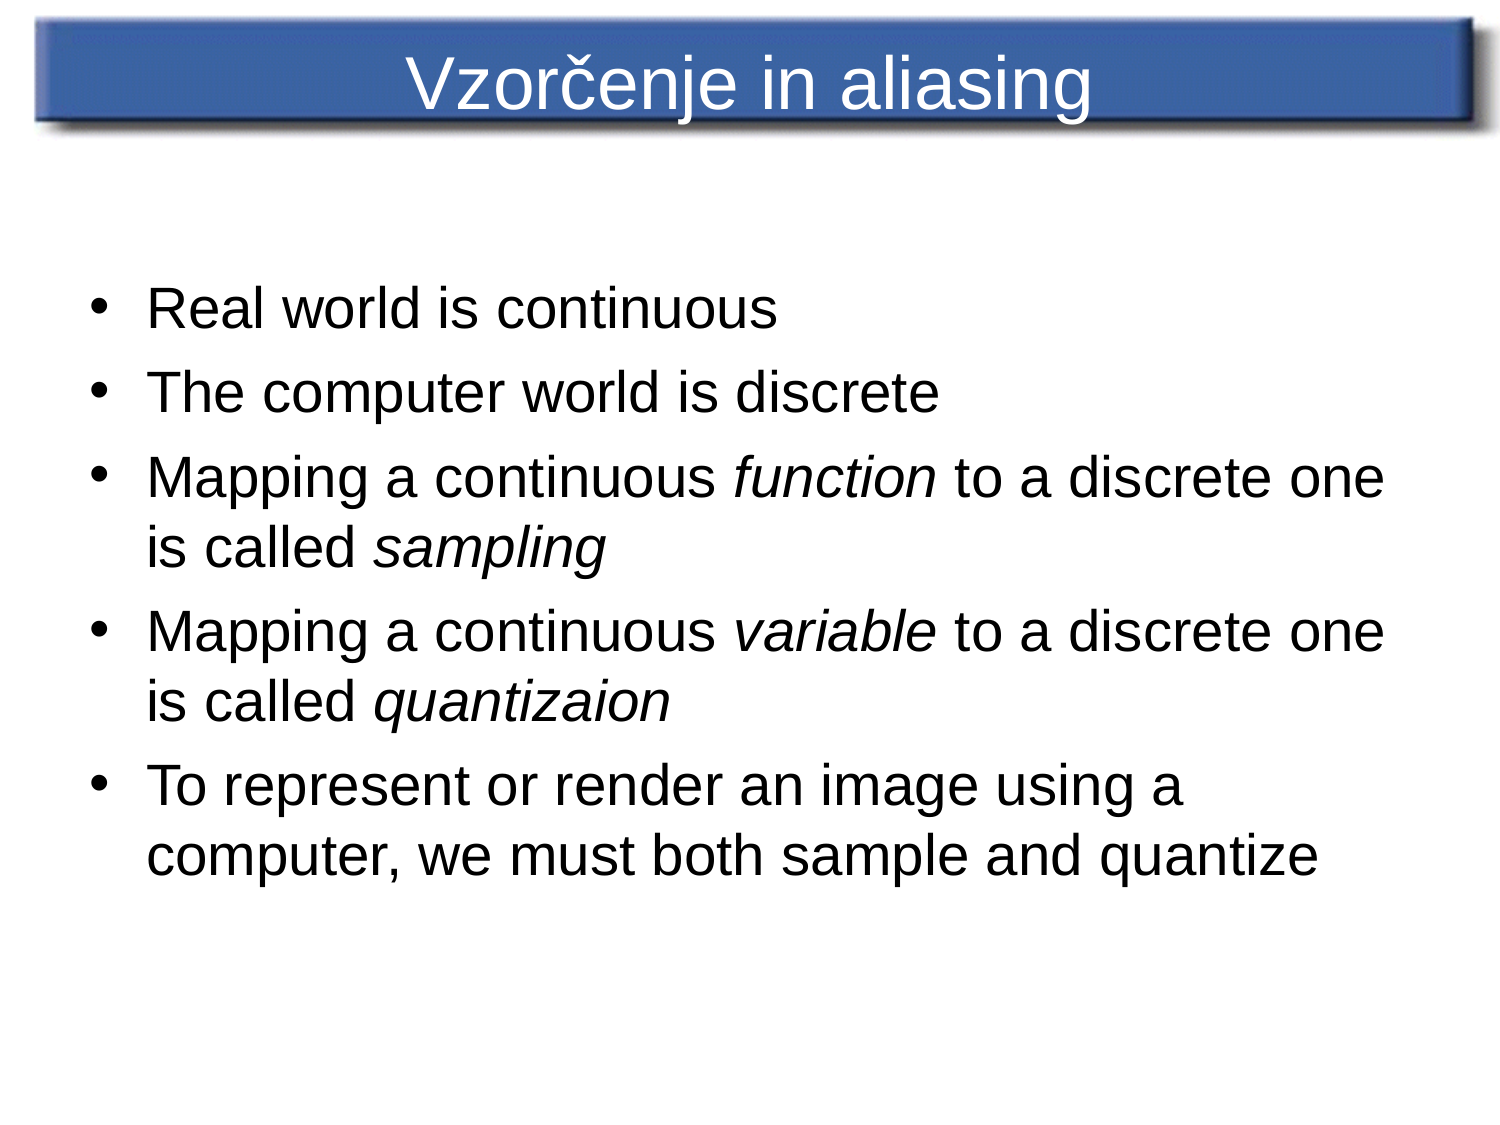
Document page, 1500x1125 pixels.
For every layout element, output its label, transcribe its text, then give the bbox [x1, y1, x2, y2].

picture [33, 14, 1500, 141]
title Vzorčenje in aliasing [75, 26, 1426, 133]
list Real world is continuous The computer world is discrete Mapping a continuous function to a discrete one is called sampling Mapping a continuous variable to a discrete one is called quantizaion To represent or render an image using a computer, we must both sample and quantize [75, 262, 1426, 1006]
